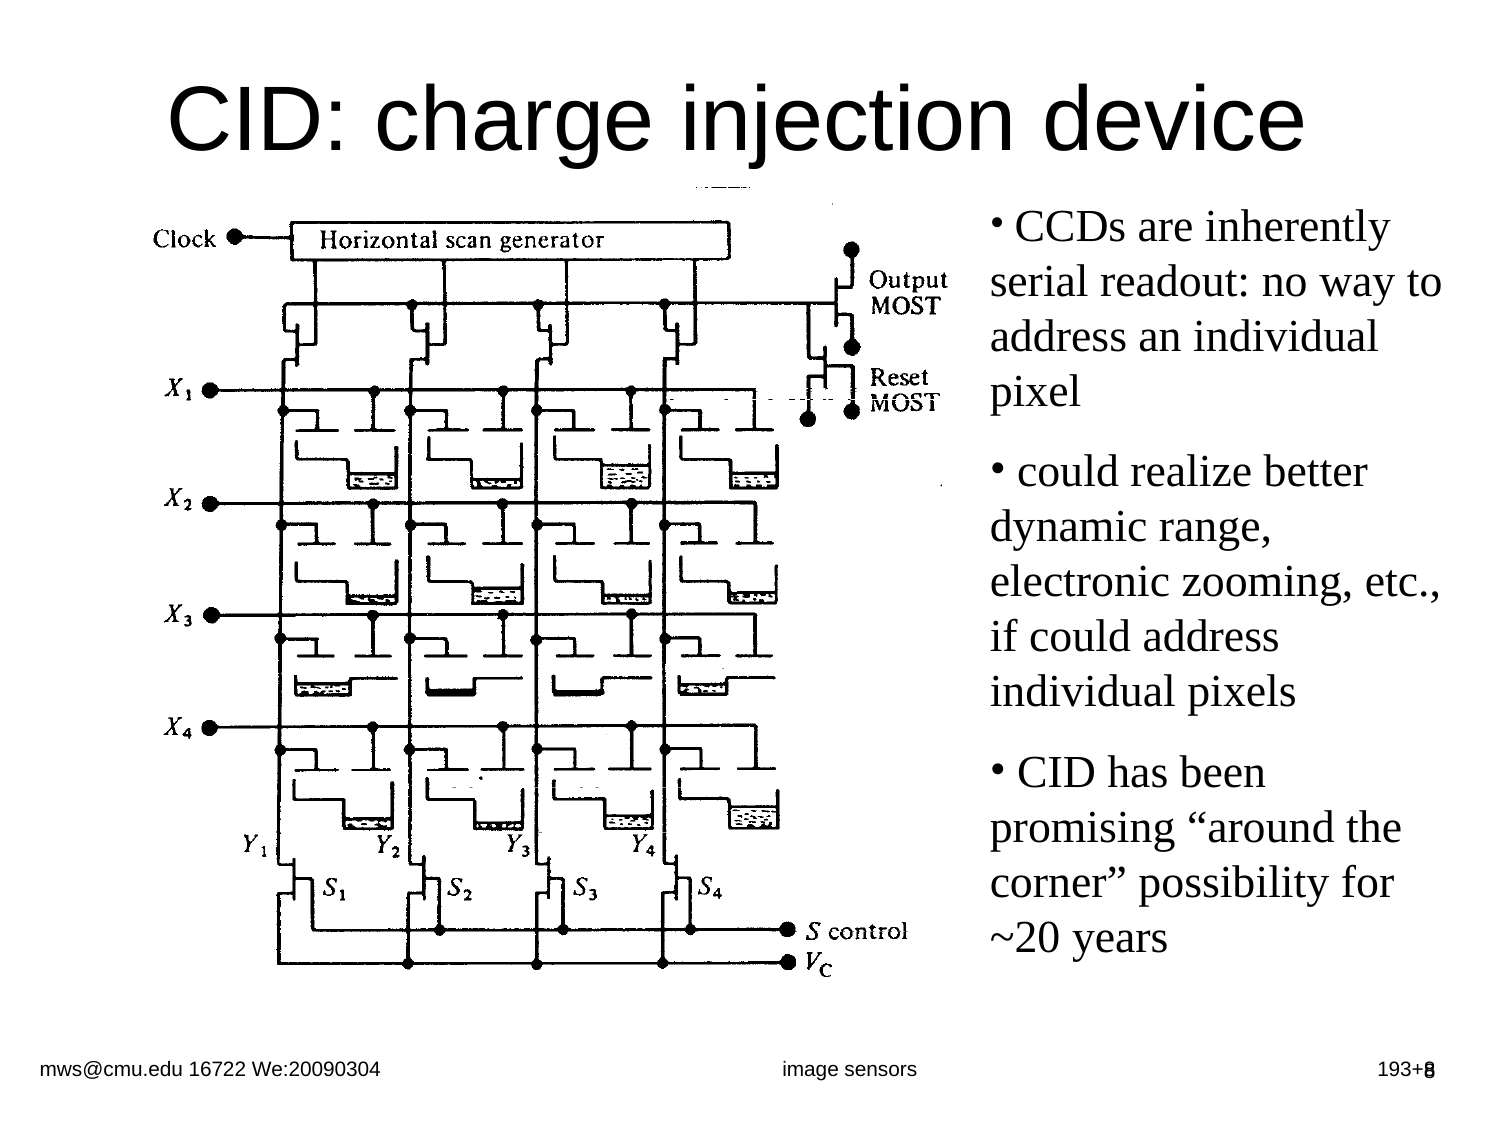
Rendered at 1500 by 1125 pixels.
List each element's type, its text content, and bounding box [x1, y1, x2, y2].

text_box <number> [1262, 1049, 1450, 1101]
title CID: charge injection device [99, 50, 1375, 188]
text_box CCDs are inherently serial readout: no way to address an individual pixel could realize better dynamic range, electronic zooming, etc., if could address individual pixels CID has been promising “around the corner” possibility for ~20 years [974, 187, 1463, 970]
picture [150, 187, 951, 977]
